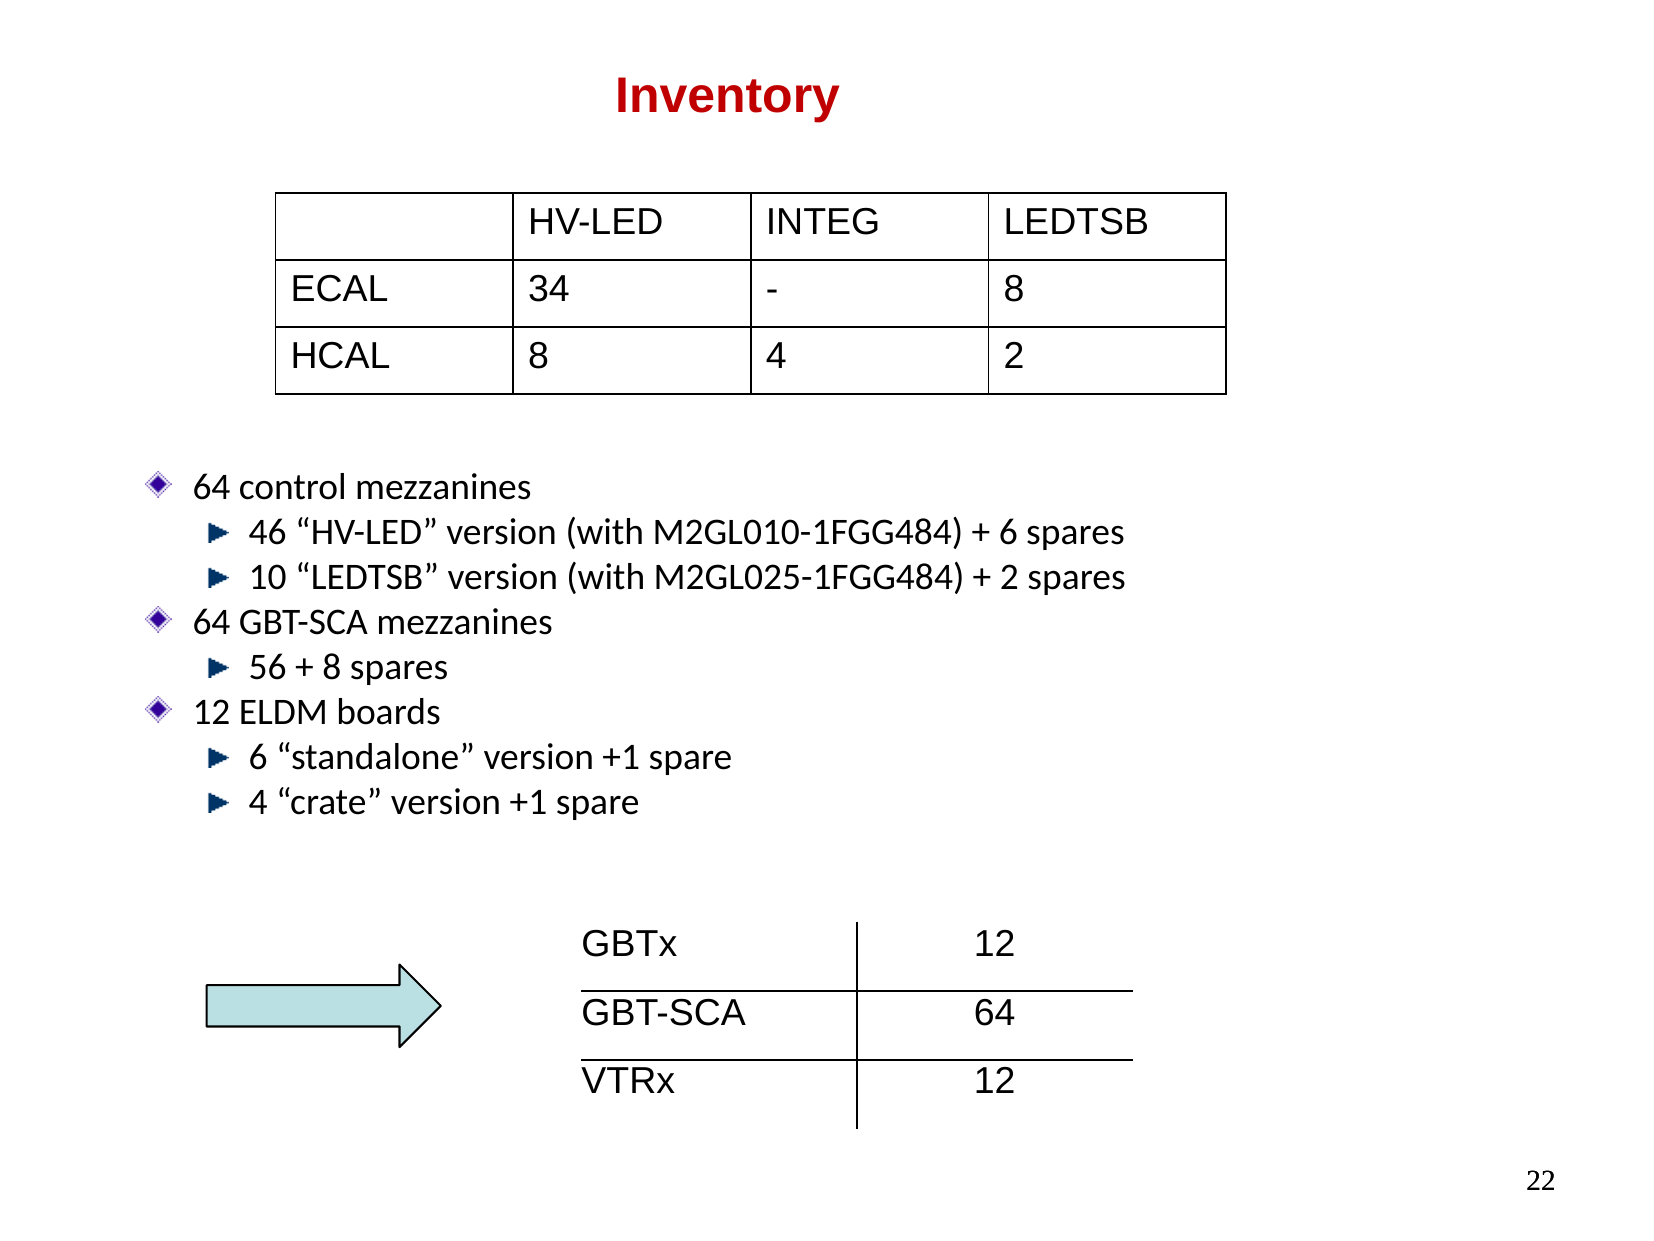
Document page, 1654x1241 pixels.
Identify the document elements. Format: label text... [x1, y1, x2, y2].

table_header [276, 194, 512, 259]
slide_number <numéro> [1185, 1153, 1571, 1241]
text_box 64 control mezzanines 46 “HV-LED” version (with M2GL010-1FGG484) + 6 spares 10 “LEDTSB” version (with M2GL025-1FGG484) + 2 spares 64 GBT-SCA mezzanines 56 + 8 spares 12 ELDM boards 6 “standalone” version +1 spare 4 “crate” version +1 spare [130, 454, 1482, 875]
table_cell 8 [989, 261, 1225, 326]
table_cell 2 [989, 328, 1225, 393]
table_cell VTRx [581, 1061, 856, 1129]
picture [201, 786, 229, 813]
picture [201, 651, 229, 678]
picture [145, 696, 172, 723]
picture [201, 741, 229, 768]
table_cell 64 [858, 992, 1133, 1059]
table_cell GBT-SCA [581, 992, 856, 1059]
picture [201, 561, 229, 588]
table_cell 34 [514, 261, 750, 326]
table_cell 8 [514, 328, 750, 393]
table_header INTEG [752, 194, 988, 259]
table_cell HCAL [276, 328, 512, 393]
picture [201, 516, 229, 543]
text_box Inventory [600, 55, 856, 130]
picture [145, 606, 172, 633]
table_cell ECAL [276, 261, 512, 326]
picture [145, 471, 172, 498]
text_box [206, 964, 441, 1048]
table_header HV-LED [514, 194, 750, 259]
table_cell 12 [858, 1061, 1133, 1129]
table_header 12 [858, 922, 1133, 990]
table_cell - [752, 261, 988, 326]
table_header GBTx [581, 922, 856, 990]
table_header LEDTSB [989, 194, 1225, 259]
table_cell 4 [752, 328, 988, 393]
